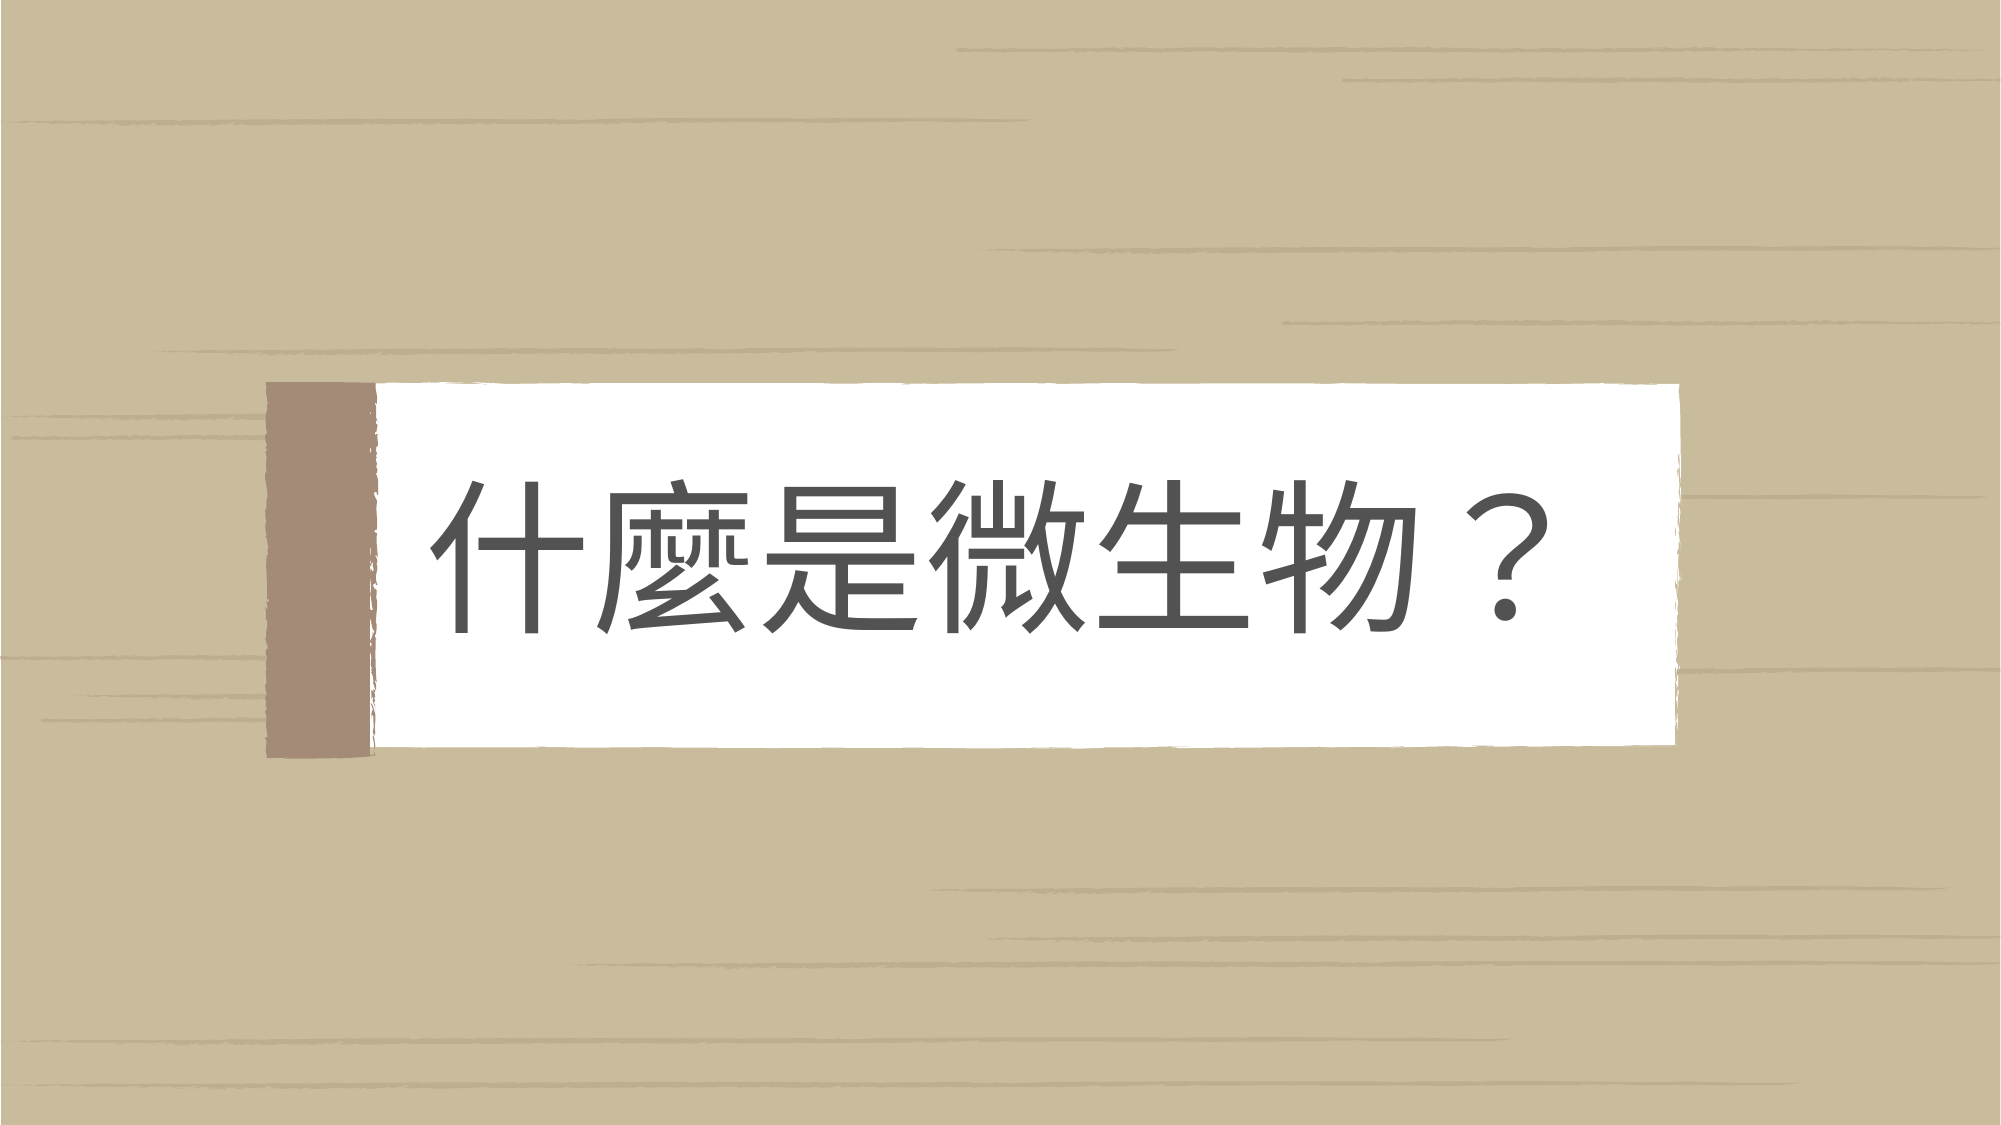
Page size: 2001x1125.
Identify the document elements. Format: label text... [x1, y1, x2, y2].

text_box 什麼是微生物？ [401, 469, 1615, 730]
picture [265, 382, 1682, 759]
